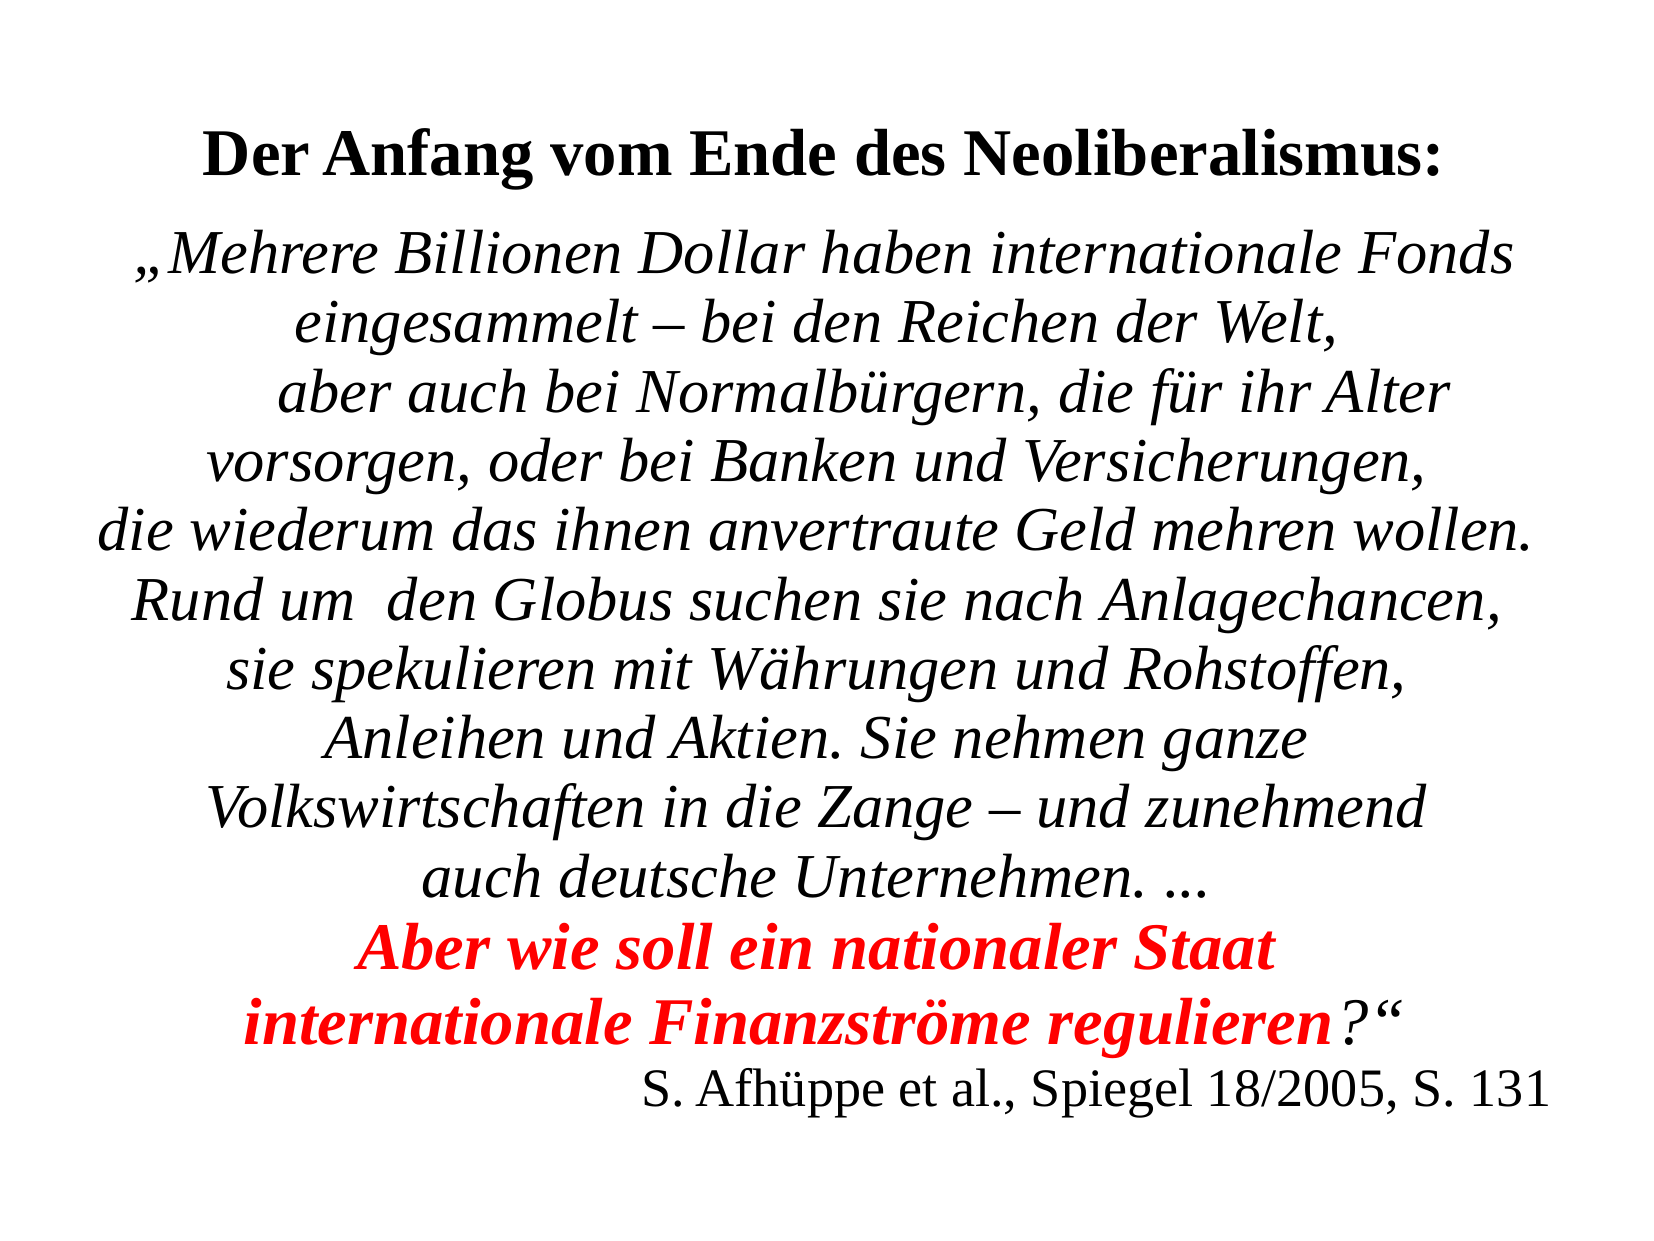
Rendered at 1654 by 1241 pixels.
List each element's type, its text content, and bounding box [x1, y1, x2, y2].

text_box Der Anfang vom Ende des Neoliberalismus: „Mehrere Billionen Dollar haben internationale Fonds eingesammelt – bei den Reichen der Welt, aber auch bei Normalbürgern, die für ihr Alter vorsorgen, oder bei Banken und Versicherungen, die wiederum das ihnen anvertraute Geld mehren wollen. Rund um den Globus suchen sie nach Anlagechancen, sie spekulieren mit Währungen und Rohstoffen, Anleihen und Aktien. Sie nehmen ganze Volkswirtschaften in die Zange – und zunehmend auch deutsche Unternehmen. ... Aber wie soll ein nationaler Staat internationale Finanzströme regulieren?“ S. Afhüppe et al., Spiegel 18/2005, S. 131 [82, 108, 1571, 1132]
